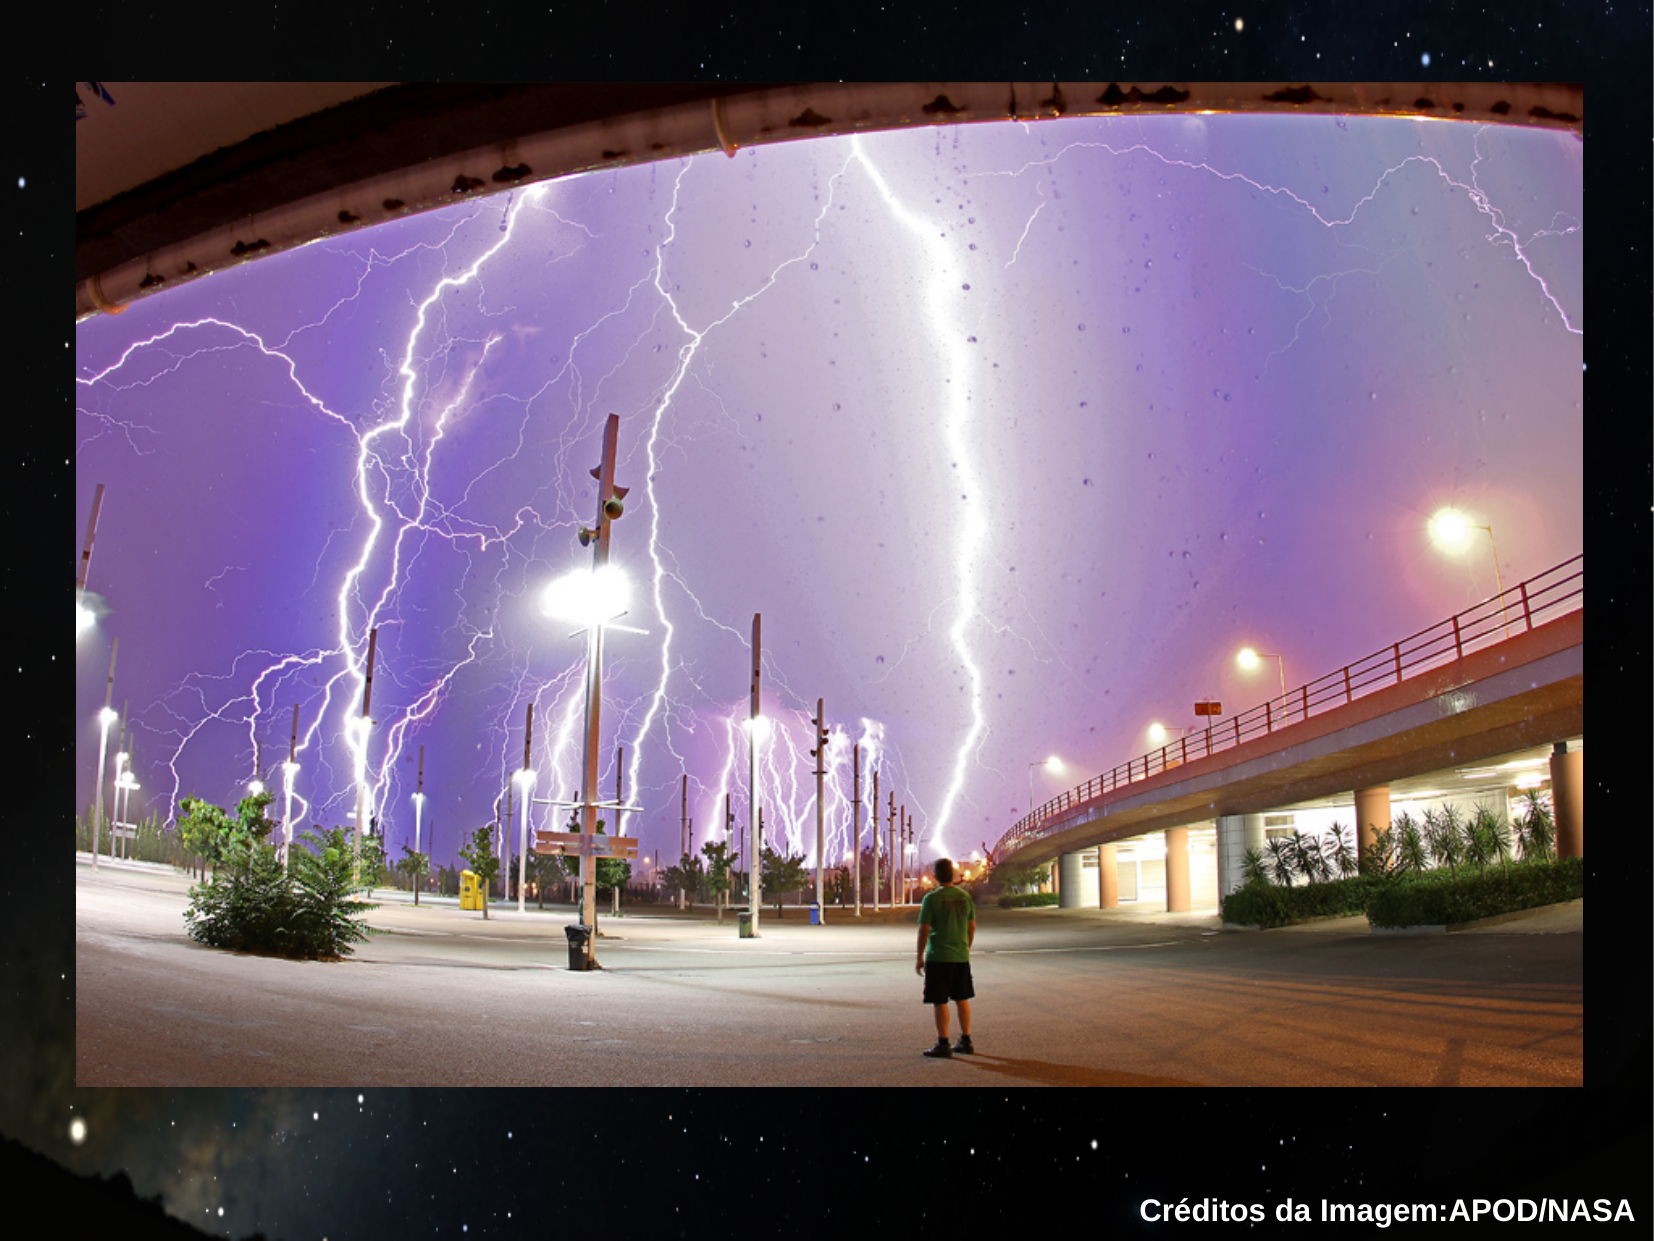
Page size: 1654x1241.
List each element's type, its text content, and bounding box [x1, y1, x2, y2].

text_box Créditos da Imagem:APOD/NASA [0, 1193, 1637, 1241]
picture [0, 0, 1654, 1241]
